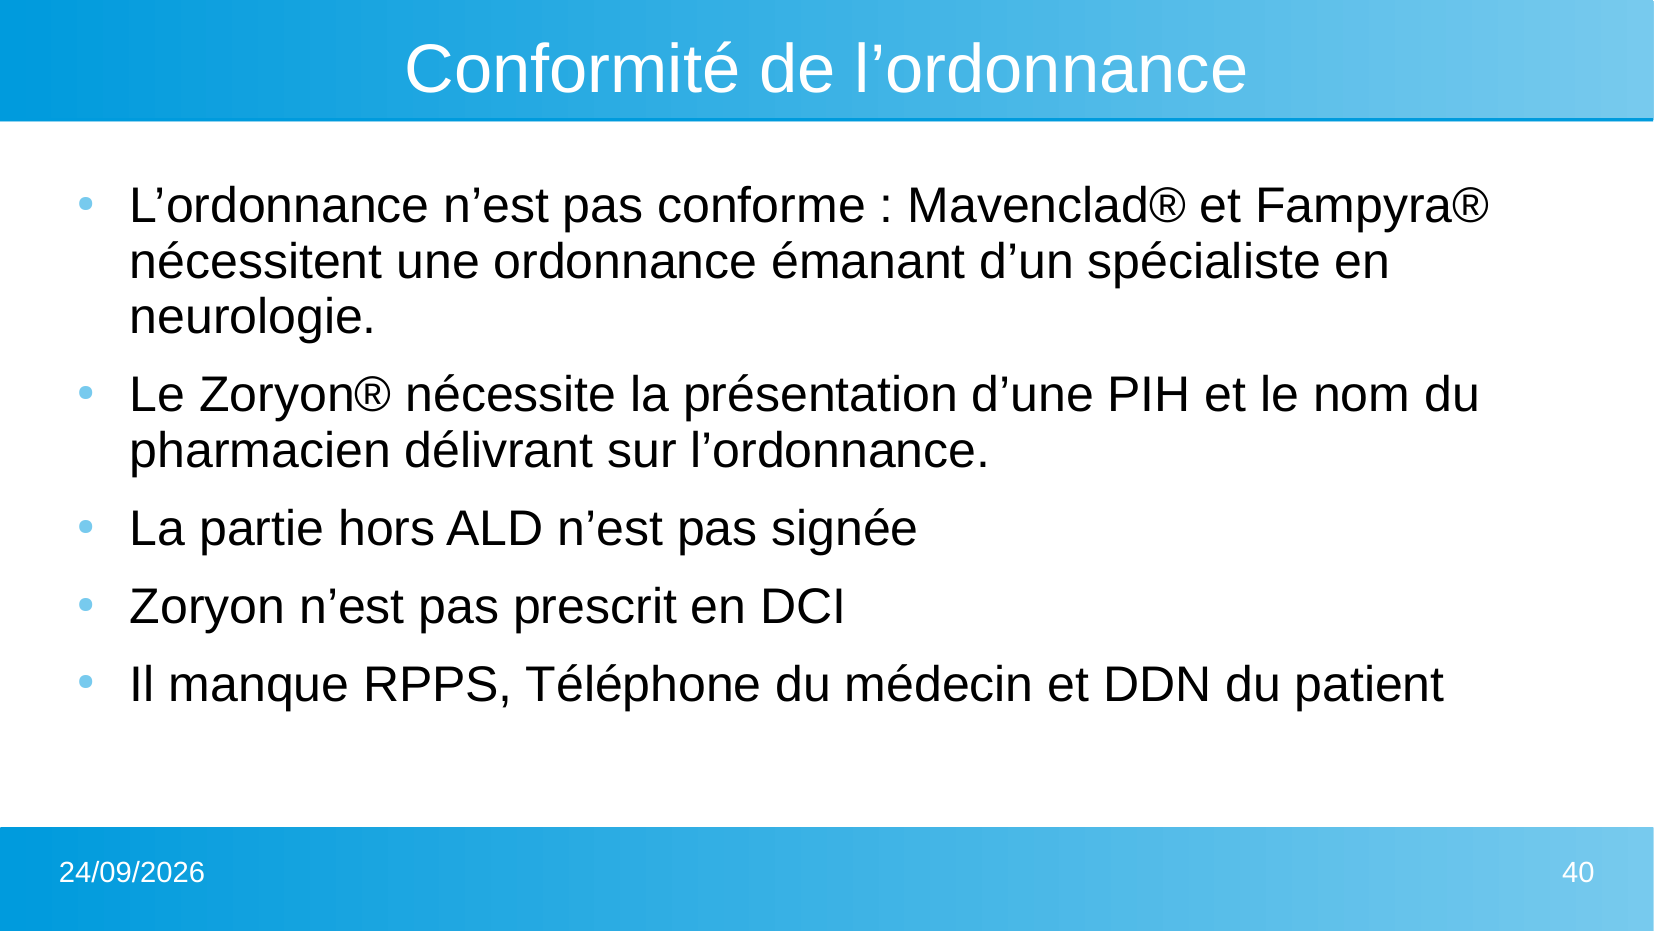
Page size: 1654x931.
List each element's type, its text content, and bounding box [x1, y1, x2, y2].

title Conformité de l’ordonnance [59, 29, 1595, 108]
list L’ordonnance n’est pas conforme : Mavenclad® et Fampyra® nécessitent une ordonnance émanant d’un spécialiste en neurologie. Le Zoryon® nécessite la présentation d’une PIH et le nom du pharmacien délivrant sur l’ordonnance. La partie hors ALD n’est pas signée Zoryon n’est pas prescrit en DCI Il manque RPPS, Téléphone du médecin et DDN du patient [59, 177, 1595, 768]
